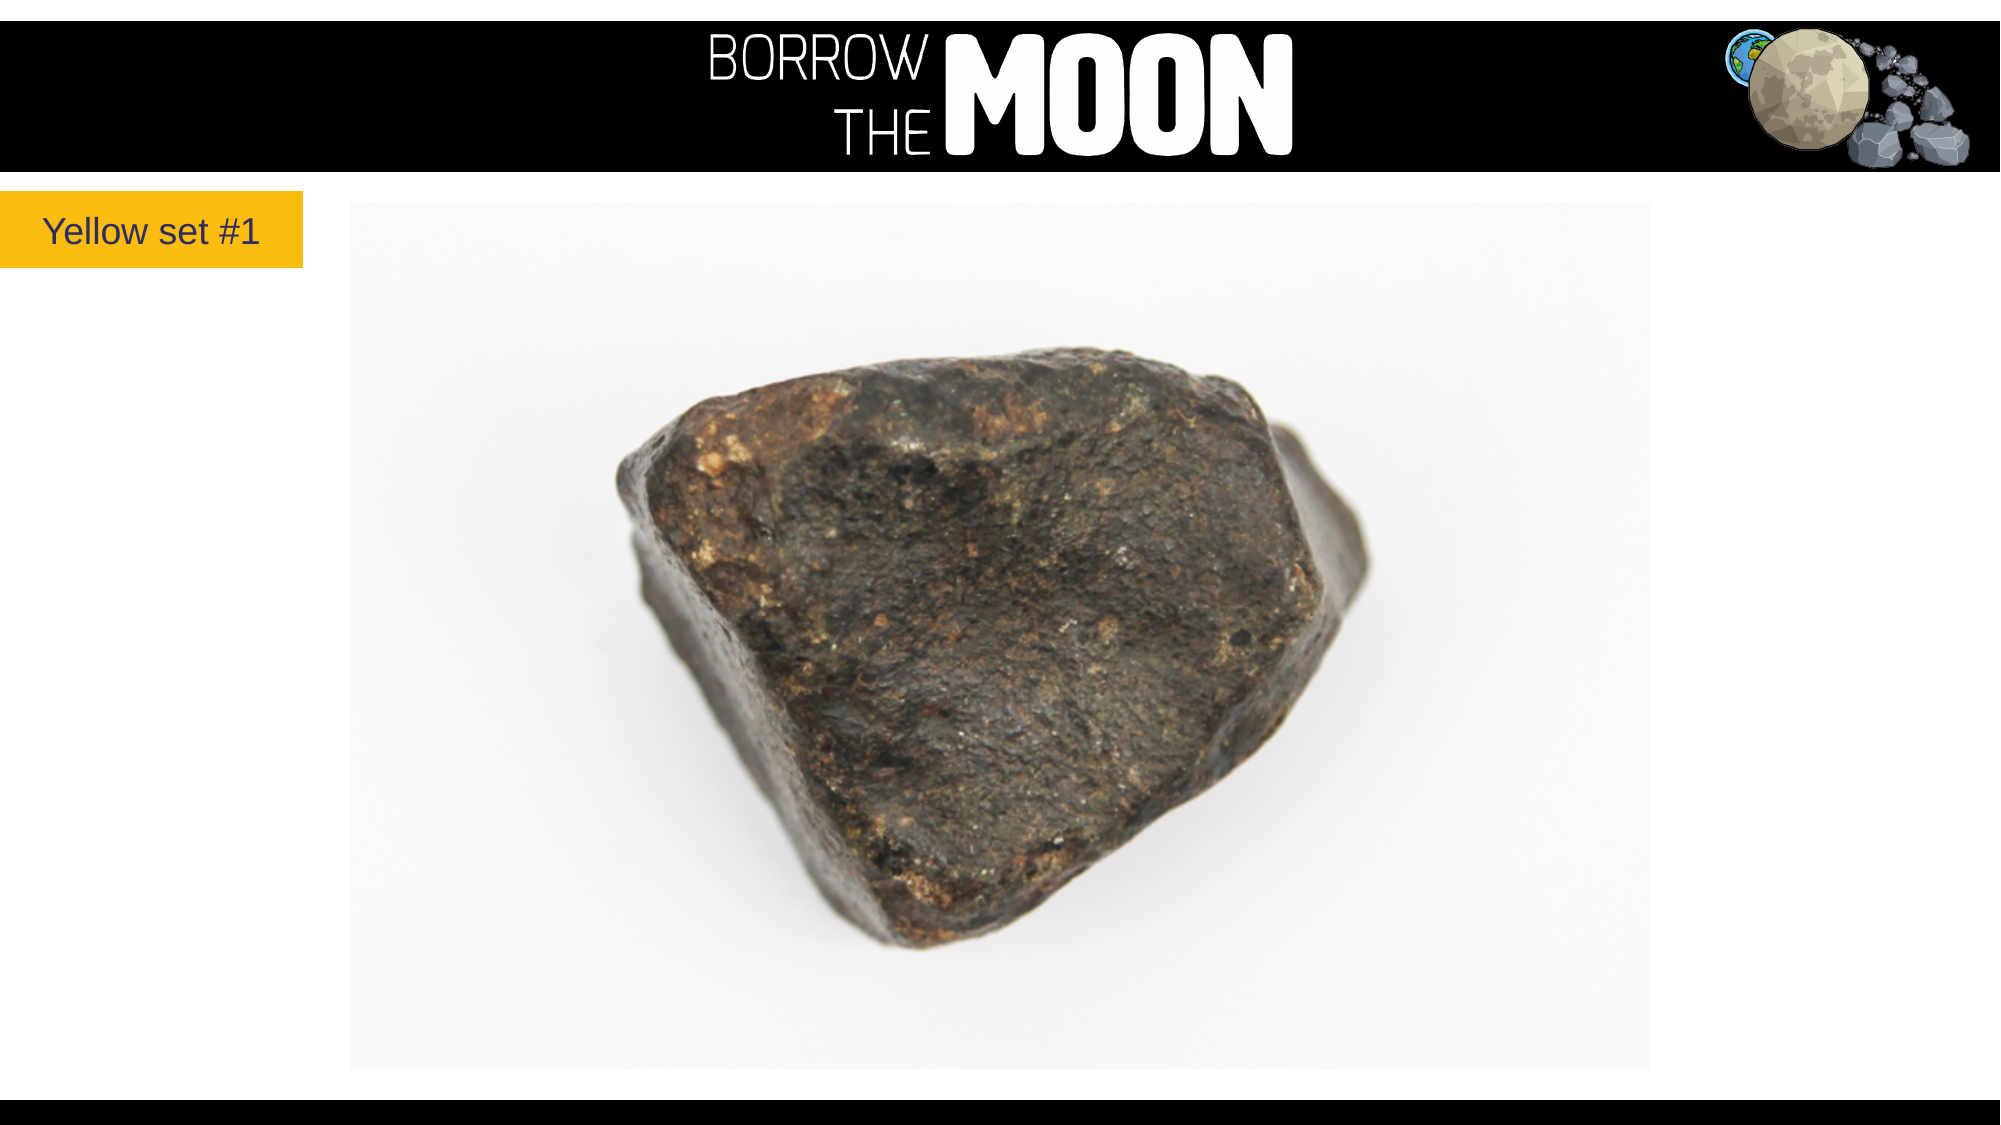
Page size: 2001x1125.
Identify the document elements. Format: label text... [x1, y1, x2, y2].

text_box Yellow set #1 [0, 191, 303, 268]
picture [350, 202, 1650, 1069]
